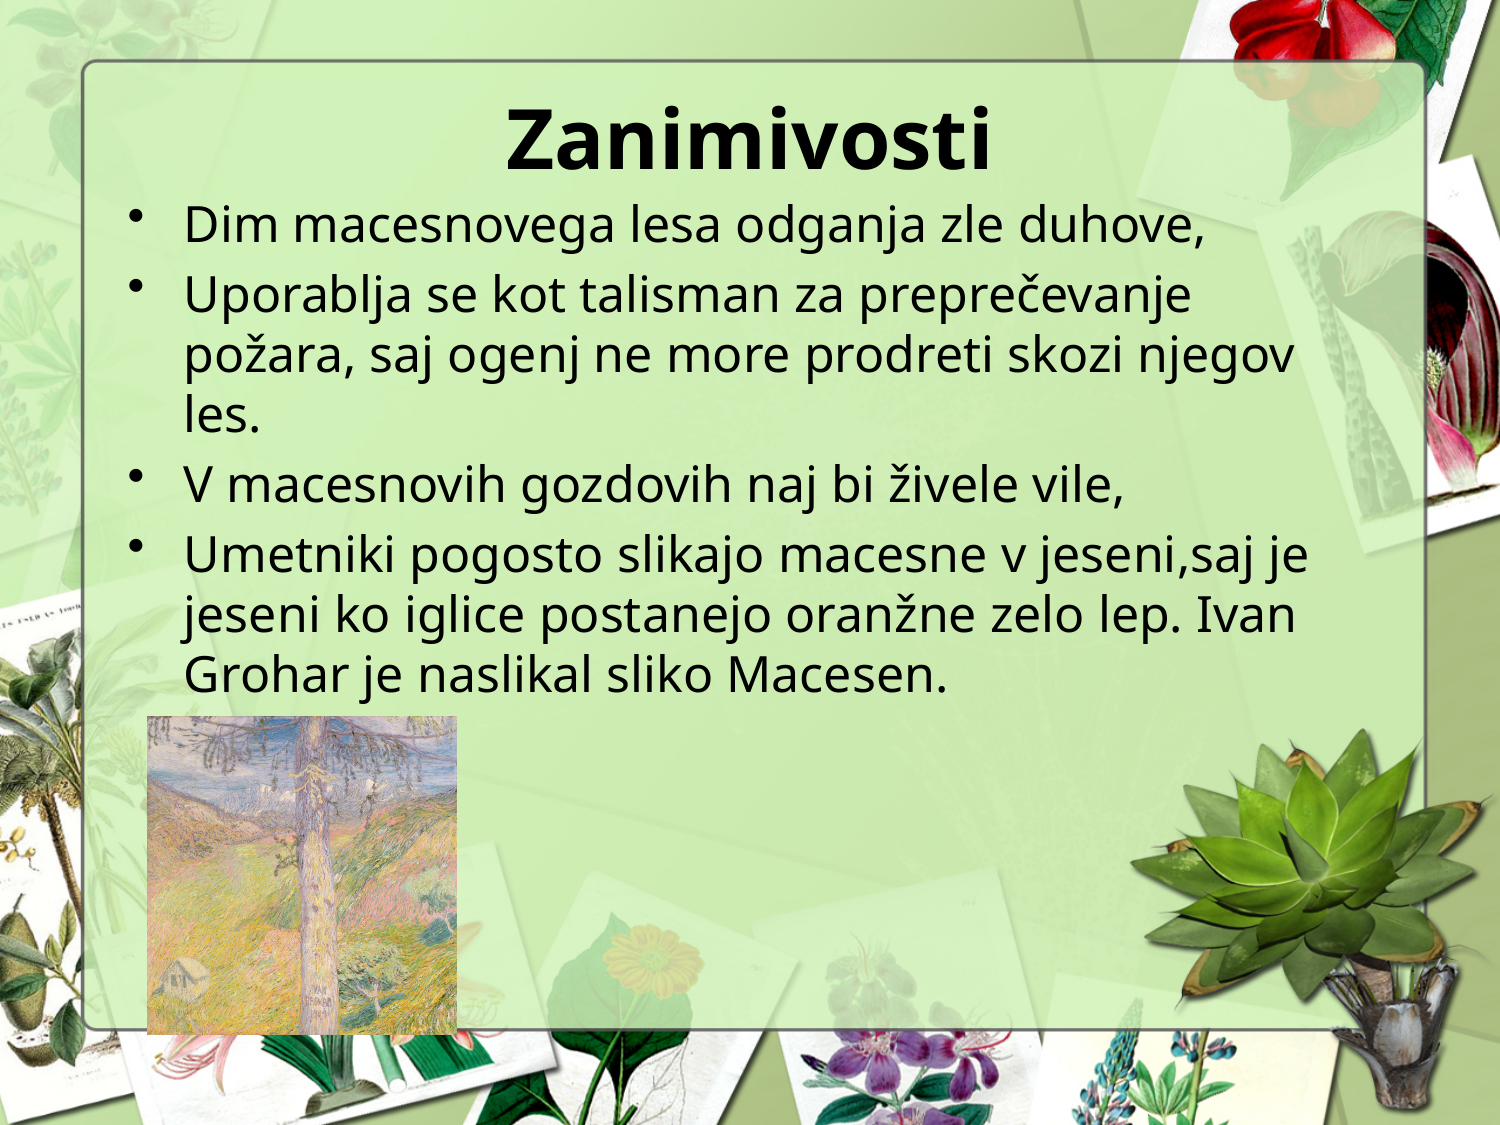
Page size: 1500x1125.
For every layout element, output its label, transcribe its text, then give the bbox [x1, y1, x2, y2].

picture [0, 0, 1500, 1125]
list Dim macesnovega lesa odganja zle duhove, Uporablja se kot talisman za preprečevanje požara, saj ogenj ne more prodreti skozi njegov les. V macesnovih gozdovih naj bi živele vile, Umetniki pogosto slikajo macesne v jeseni,saj je jeseni ko iglice postanejo oranžne zelo lep. Ivan Grohar je naslikal sliko Macesen. [112, 184, 1388, 860]
title Zanimivosti [112, 42, 1388, 184]
